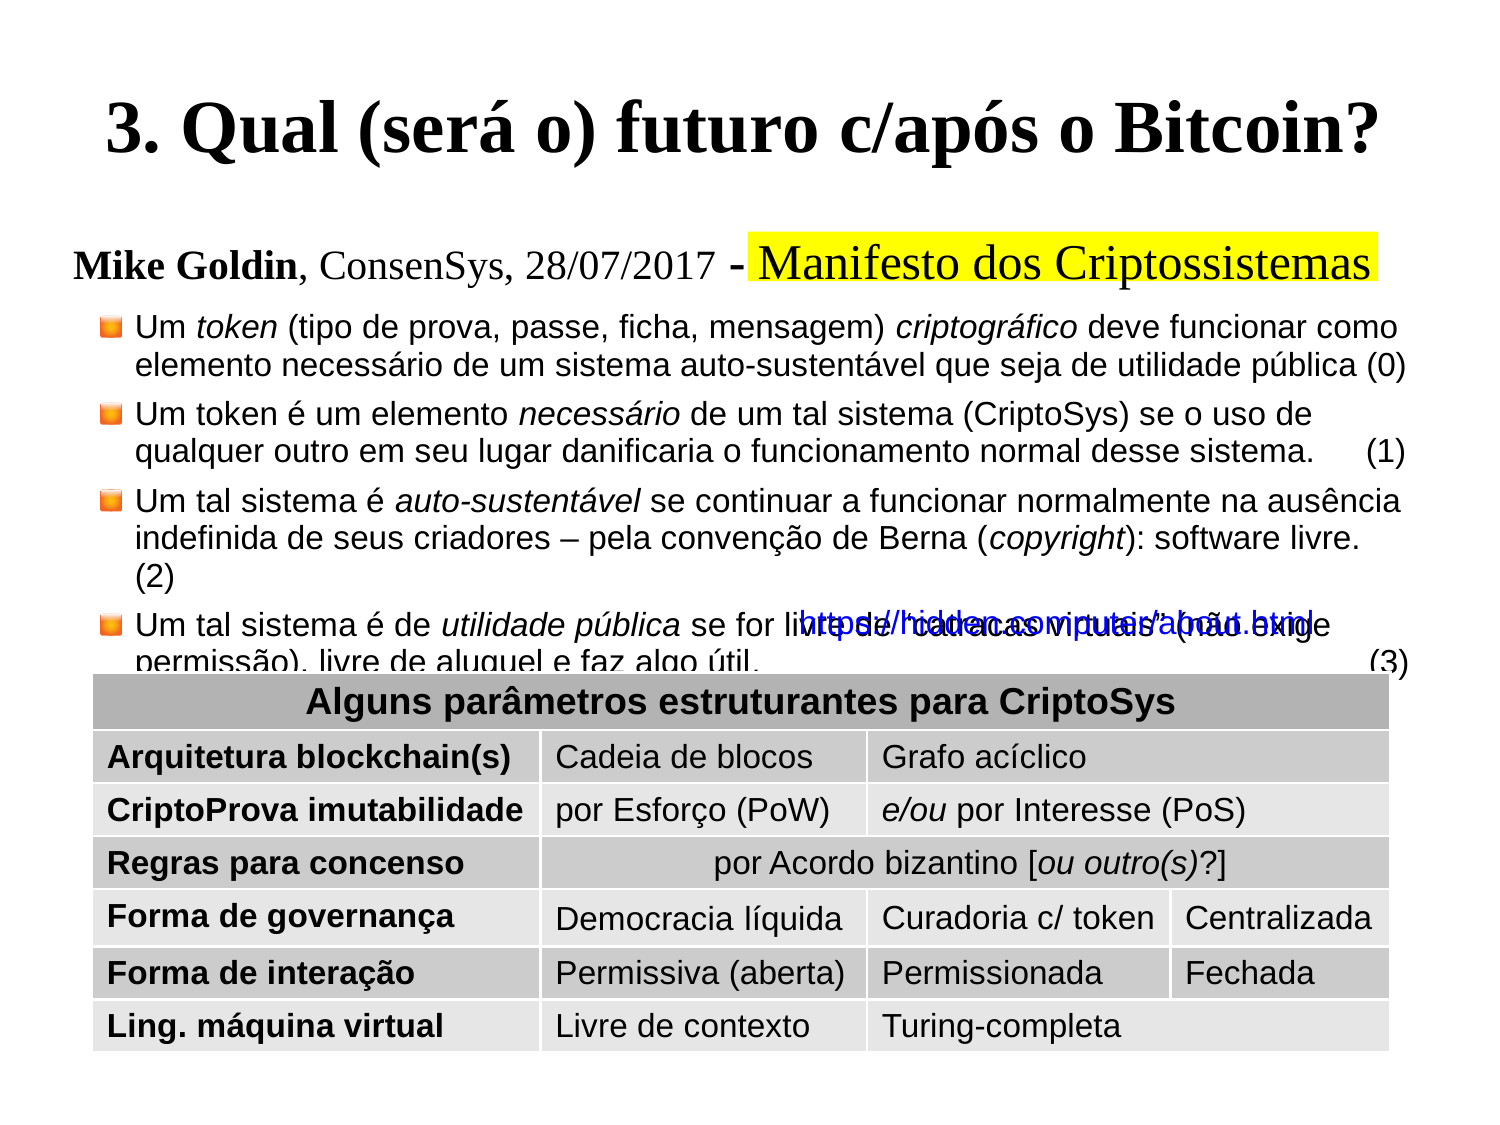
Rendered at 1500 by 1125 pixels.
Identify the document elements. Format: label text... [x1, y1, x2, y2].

table_cell Ling. máquina virtual [93, 1001, 539, 1051]
table_cell Forma de governança [93, 890, 539, 945]
table_cell Forma de interação [93, 948, 539, 998]
table_header Alguns parâmetros estruturantes para CriptoSys [93, 674, 1389, 729]
table_cell Cadeia de blocos [542, 731, 866, 782]
text_box Mike Goldin, ConsenSys, 28/07/2017 - Manifesto dos Criptossistemas Um token (tipo de prova, passe, ficha, mensagem) criptográfico deve funcionar como elemento necessário de um sistema auto-sustentável que seja de utilidade pública (0) Um token é um elemento necessário de um tal sistema (CriptoSys) se o uso de qualquer outro em seu lugar danificaria o funcionamento normal desse sistema. (1) Um tal sistema é auto-sustentável se continuar a funcionar normalmente na ausência indefinida de seus criadores – pela convenção de Berna (copyright): software livre. (2) Um tal sistema é de utilidade pública se for livre de “catracas virtuais” (não exige permissão), livre de aluguel e faz algo útil. (3) [37, 216, 1426, 689]
table_cell CriptoProva imutabilidade [93, 784, 539, 835]
table_cell Turing-completa [868, 1001, 1389, 1051]
table_cell e/ou por Interesse (PoS) [868, 784, 1389, 835]
table_cell Permissiva (aberta) [542, 948, 866, 998]
table_cell Regras para concenso [93, 837, 539, 888]
table_cell Curadoria c/ token [868, 890, 1169, 945]
table_cell por Esforço (PoW) [542, 784, 866, 835]
table_cell por Acordo bizantino [ou outro(s)?] [542, 837, 1389, 888]
table_cell Fechada [1172, 948, 1389, 998]
table_cell Arquitetura blockchain(s) [93, 731, 539, 782]
table_cell Democracia líquida [542, 890, 866, 945]
table_cell Livre de contexto [542, 1001, 866, 1051]
table_cell Centralizada [1172, 890, 1389, 945]
text_box https://hidden.computer/about.html [770, 596, 1342, 643]
title 3. Qual (será o) futuro c/após o Bitcoin? [79, 51, 1408, 202]
table_cell Grafo acíclico [868, 731, 1389, 782]
table_cell Permissionada [868, 948, 1169, 998]
